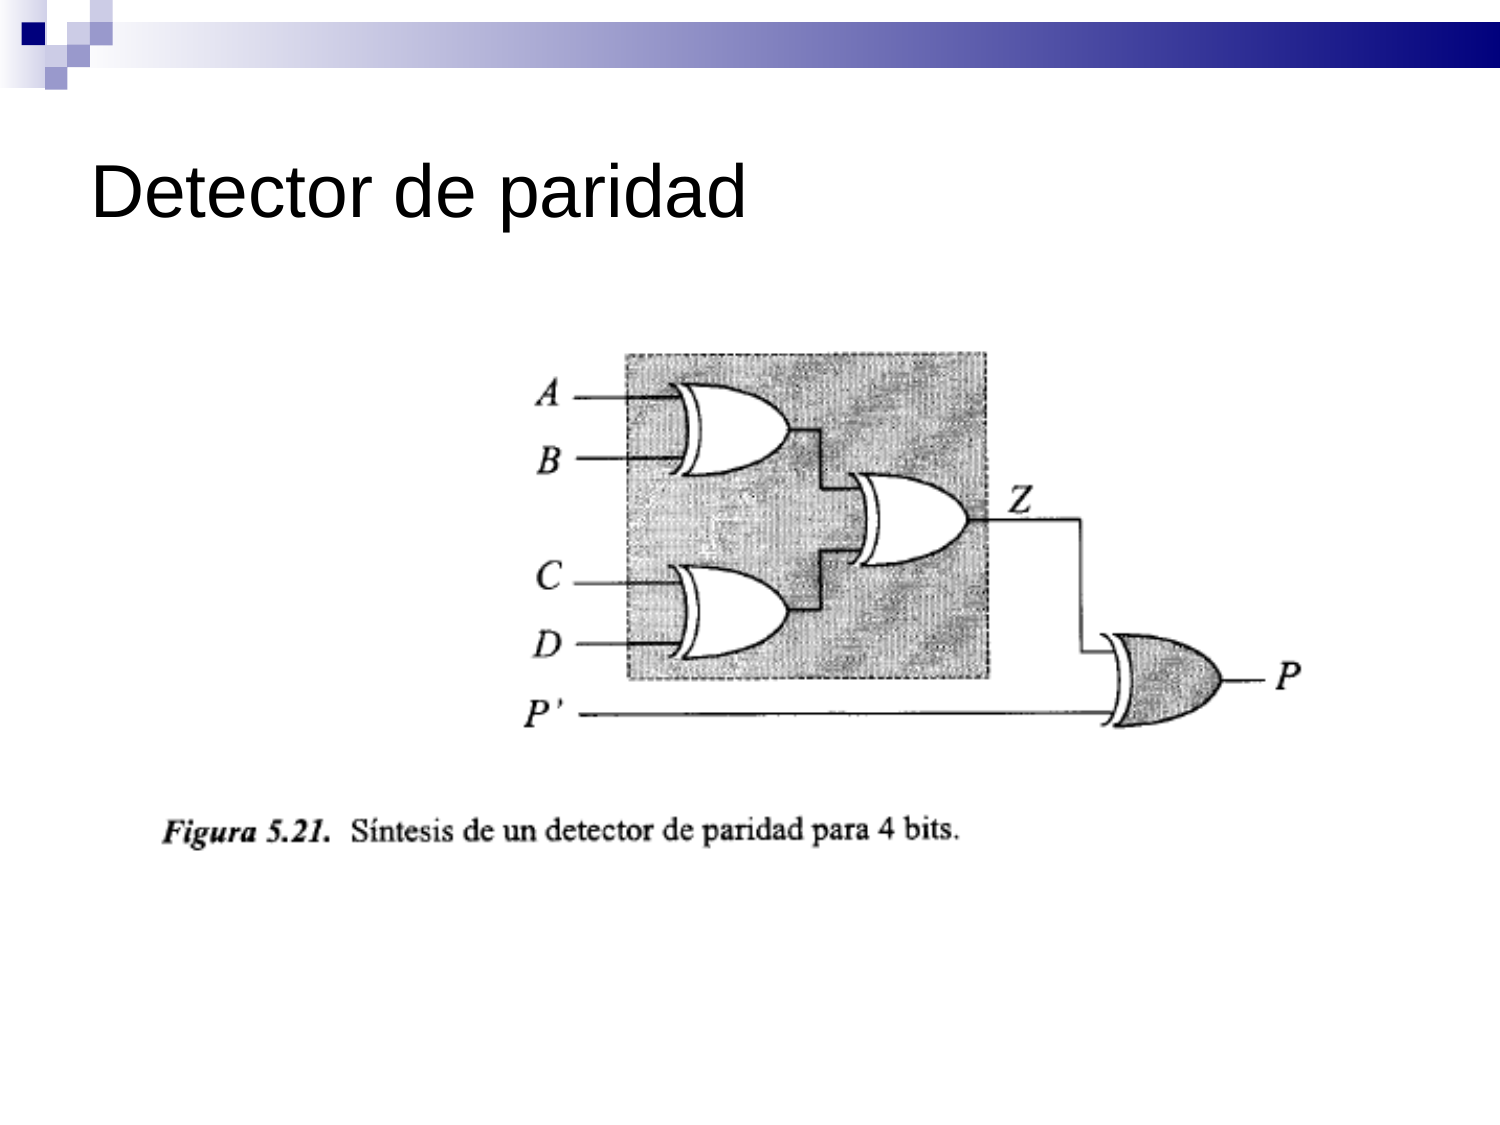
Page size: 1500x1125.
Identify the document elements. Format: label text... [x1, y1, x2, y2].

picture [112, 302, 1379, 901]
title Detector de paridad [75, 75, 1426, 301]
